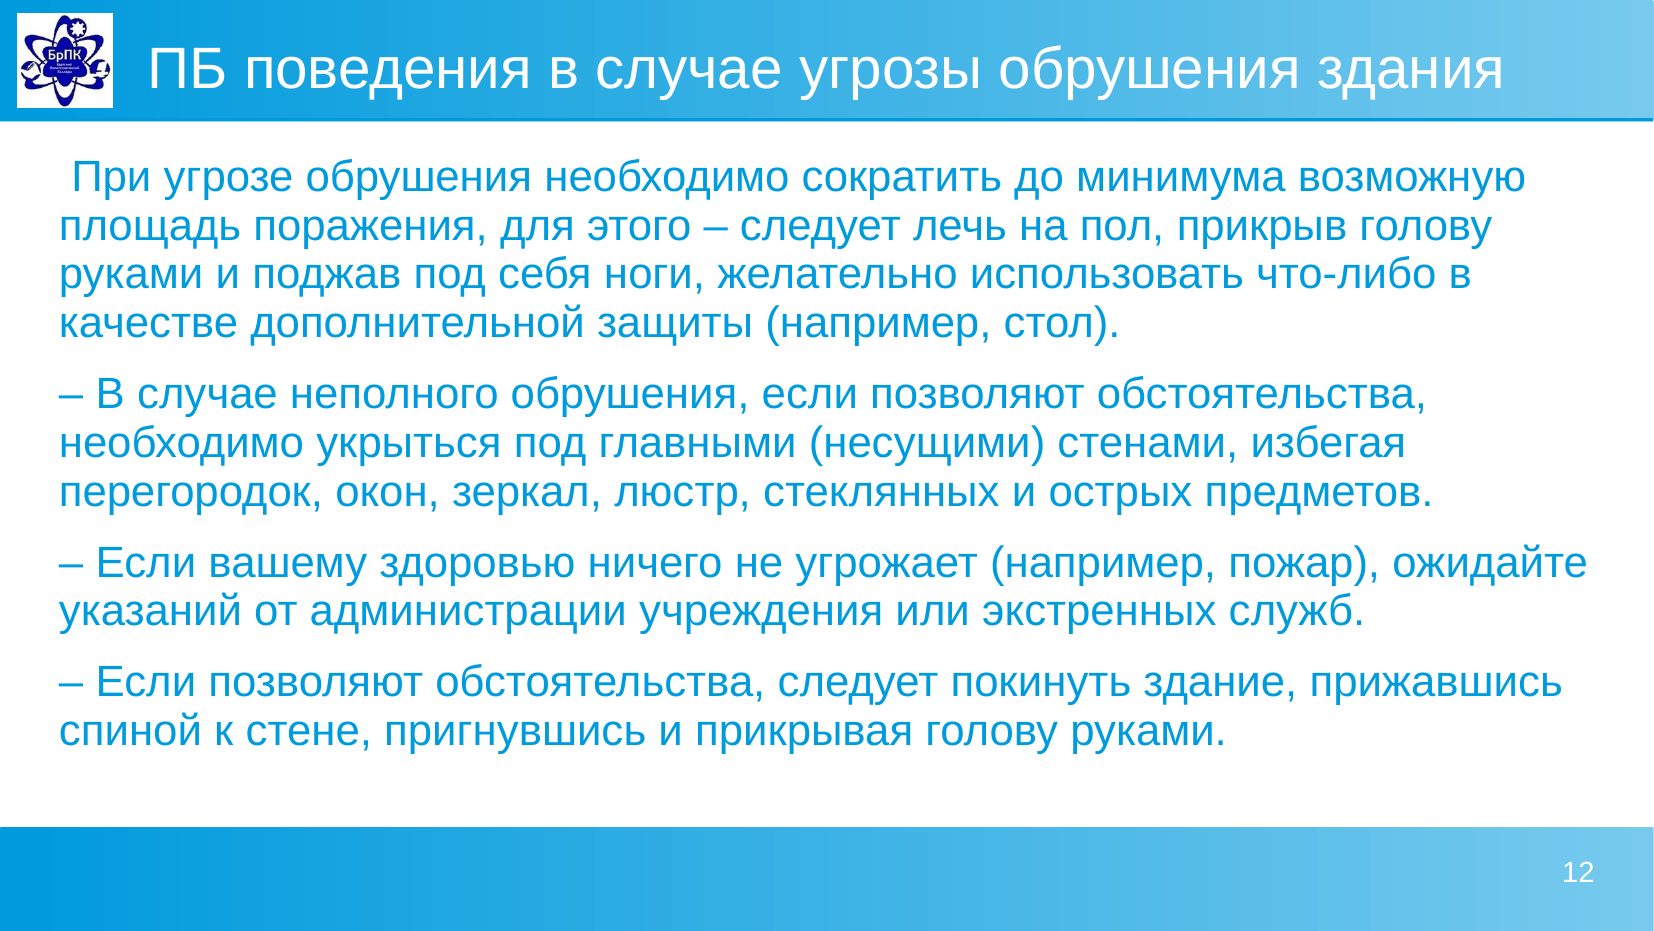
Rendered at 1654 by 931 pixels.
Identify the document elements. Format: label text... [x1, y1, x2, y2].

title ПБ поведения в случае угрозы обрушения здания [113, 29, 1595, 108]
list При угрозе обрушения необходимо сократить до минимума возможную площадь поражения, для этого – следует лечь на пол, прикрыв голову руками и поджав под себя ноги, желательно использовать что-либо в качестве дополнительной защиты (например, стол). – В случае неполного обрушения, если позволяют обстоятельства, необходимо укрыться под главными (несущими) стенами, избегая перегородок, окон, зеркал, люстр, стеклянных и острых предметов. – Если вашему здоровью ничего не угрожает (например, пожар), ожидайте указаний от администрации учреждения или экстренных служб. – Если позволяют обстоятельства, следует покинуть здание, прижавшись спиной к стене, пригнувшись и прикрывая голову руками. [59, 151, 1595, 743]
picture [18, 14, 112, 107]
